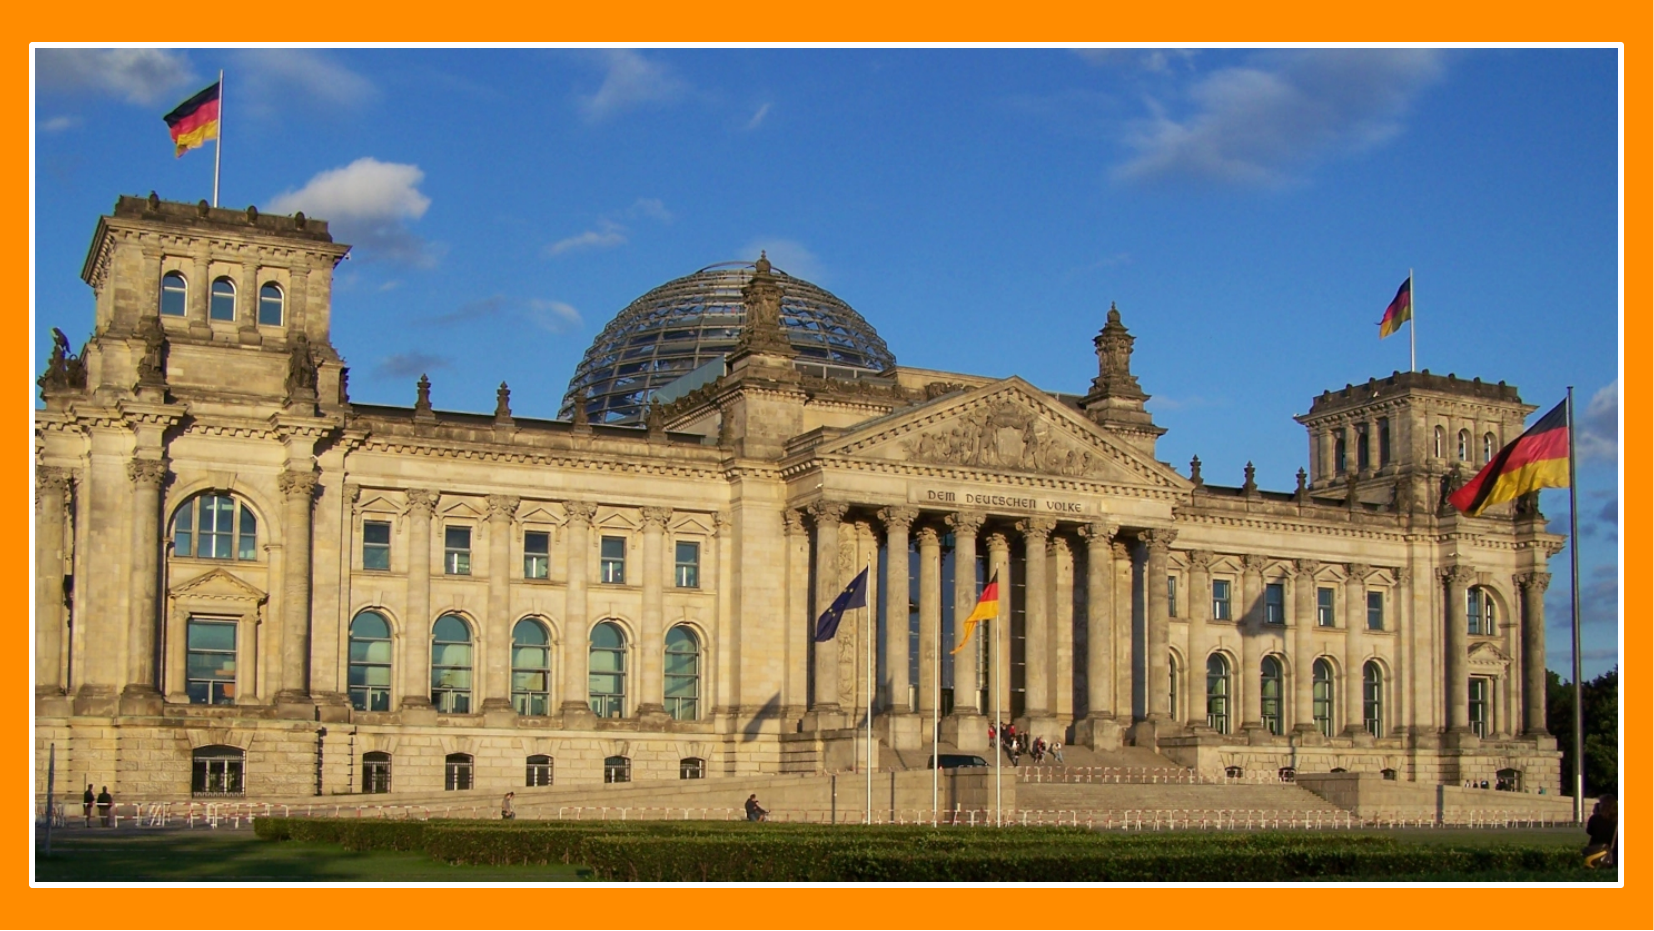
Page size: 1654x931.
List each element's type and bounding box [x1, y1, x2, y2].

picture [35, 48, 1619, 882]
